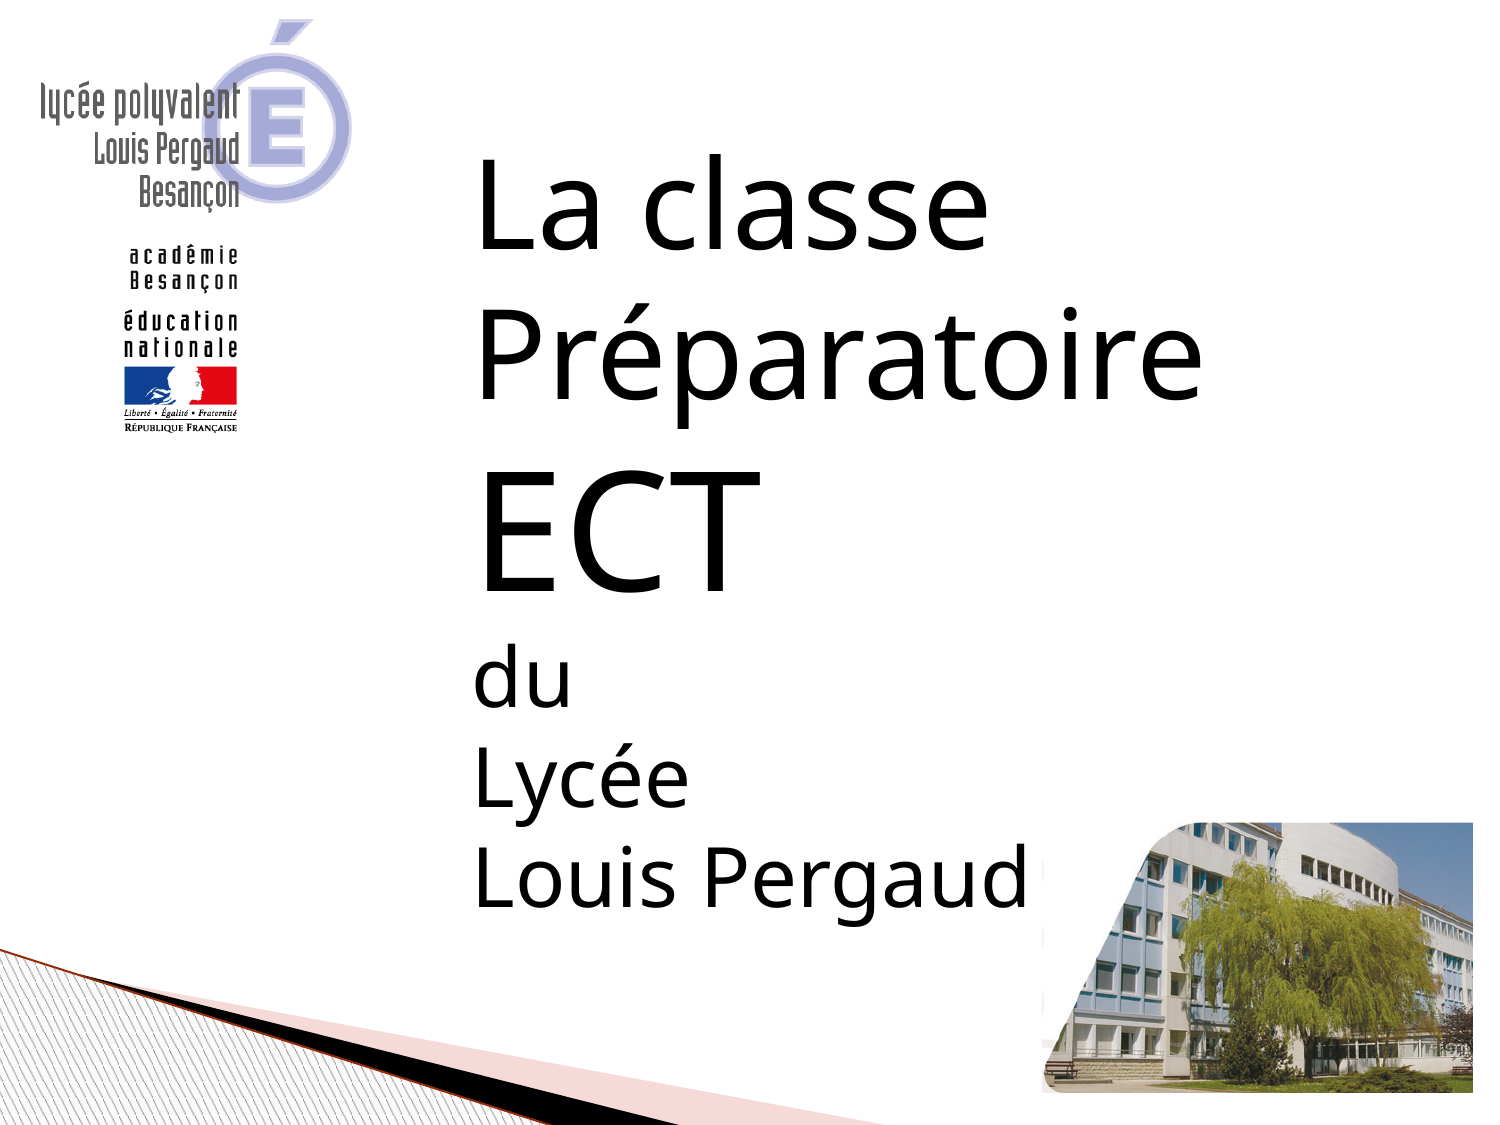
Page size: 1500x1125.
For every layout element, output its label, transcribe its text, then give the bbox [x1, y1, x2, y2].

picture [1042, 820, 1473, 1093]
text_box La classe Préparatoire ECT du Lycée Louis Pergaud [457, 117, 1403, 932]
picture [0, 952, 543, 1125]
picture [41, 19, 352, 433]
